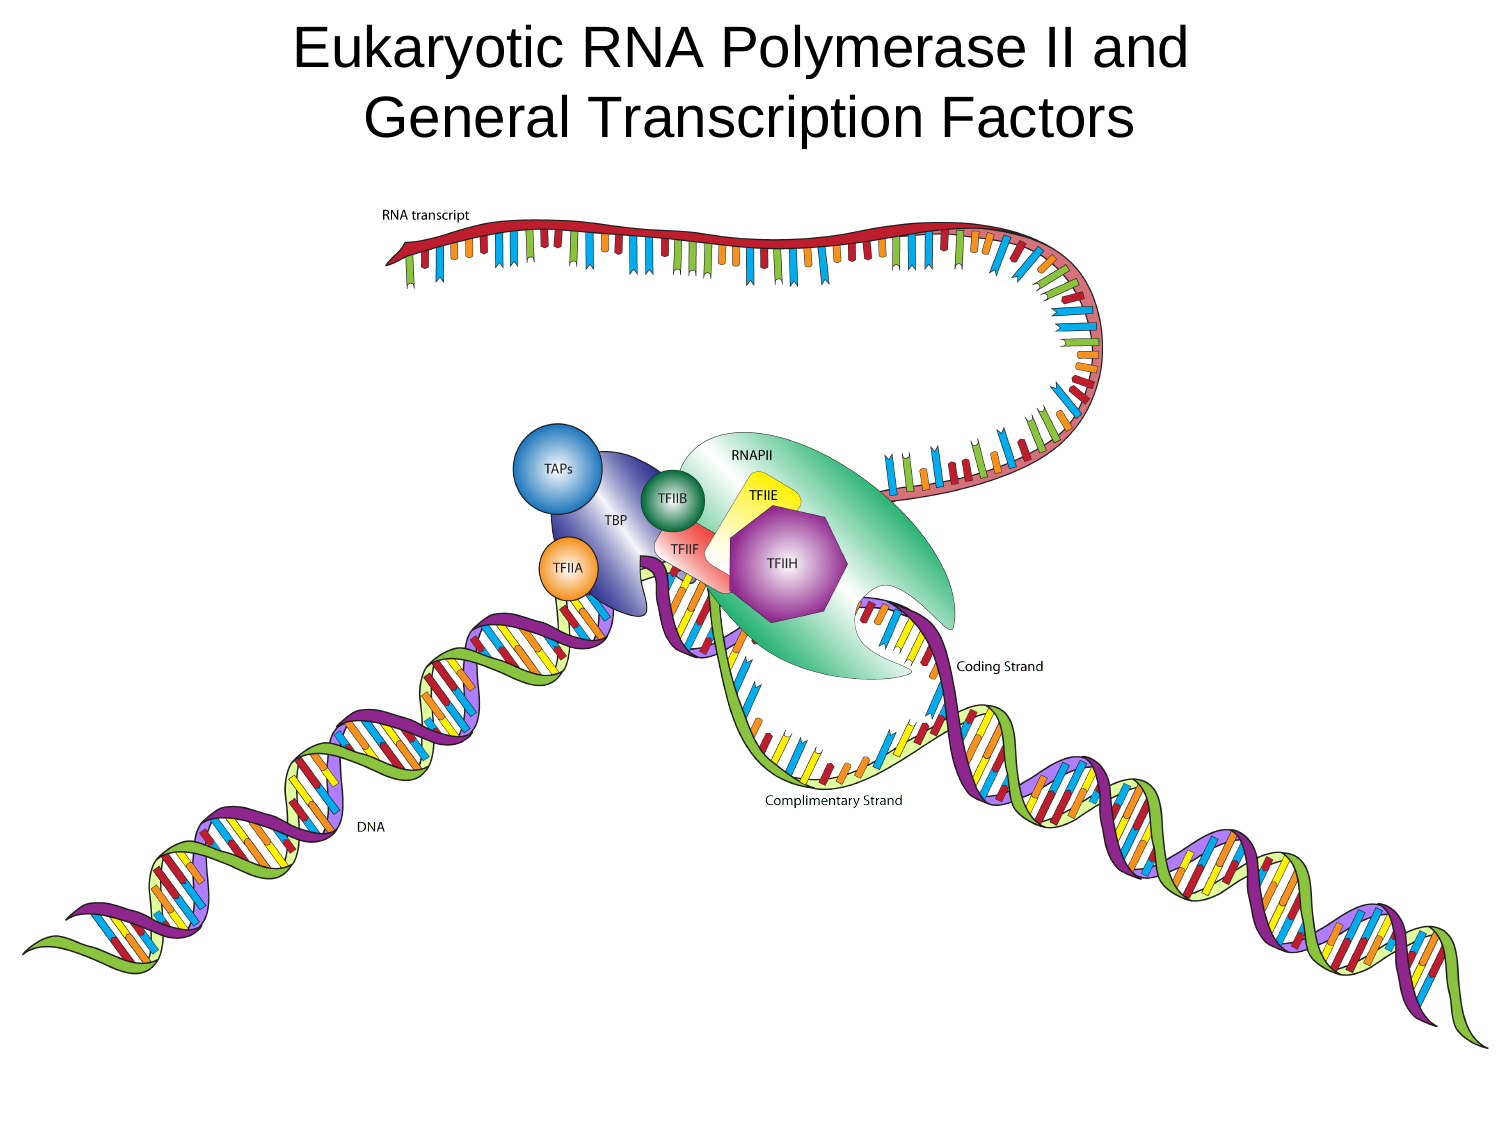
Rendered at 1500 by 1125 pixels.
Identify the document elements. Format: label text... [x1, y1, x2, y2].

picture [21, 207, 1489, 1051]
title Eukaryotic RNA Polymerase II and General Transcription Factors [75, 1, 1426, 157]
